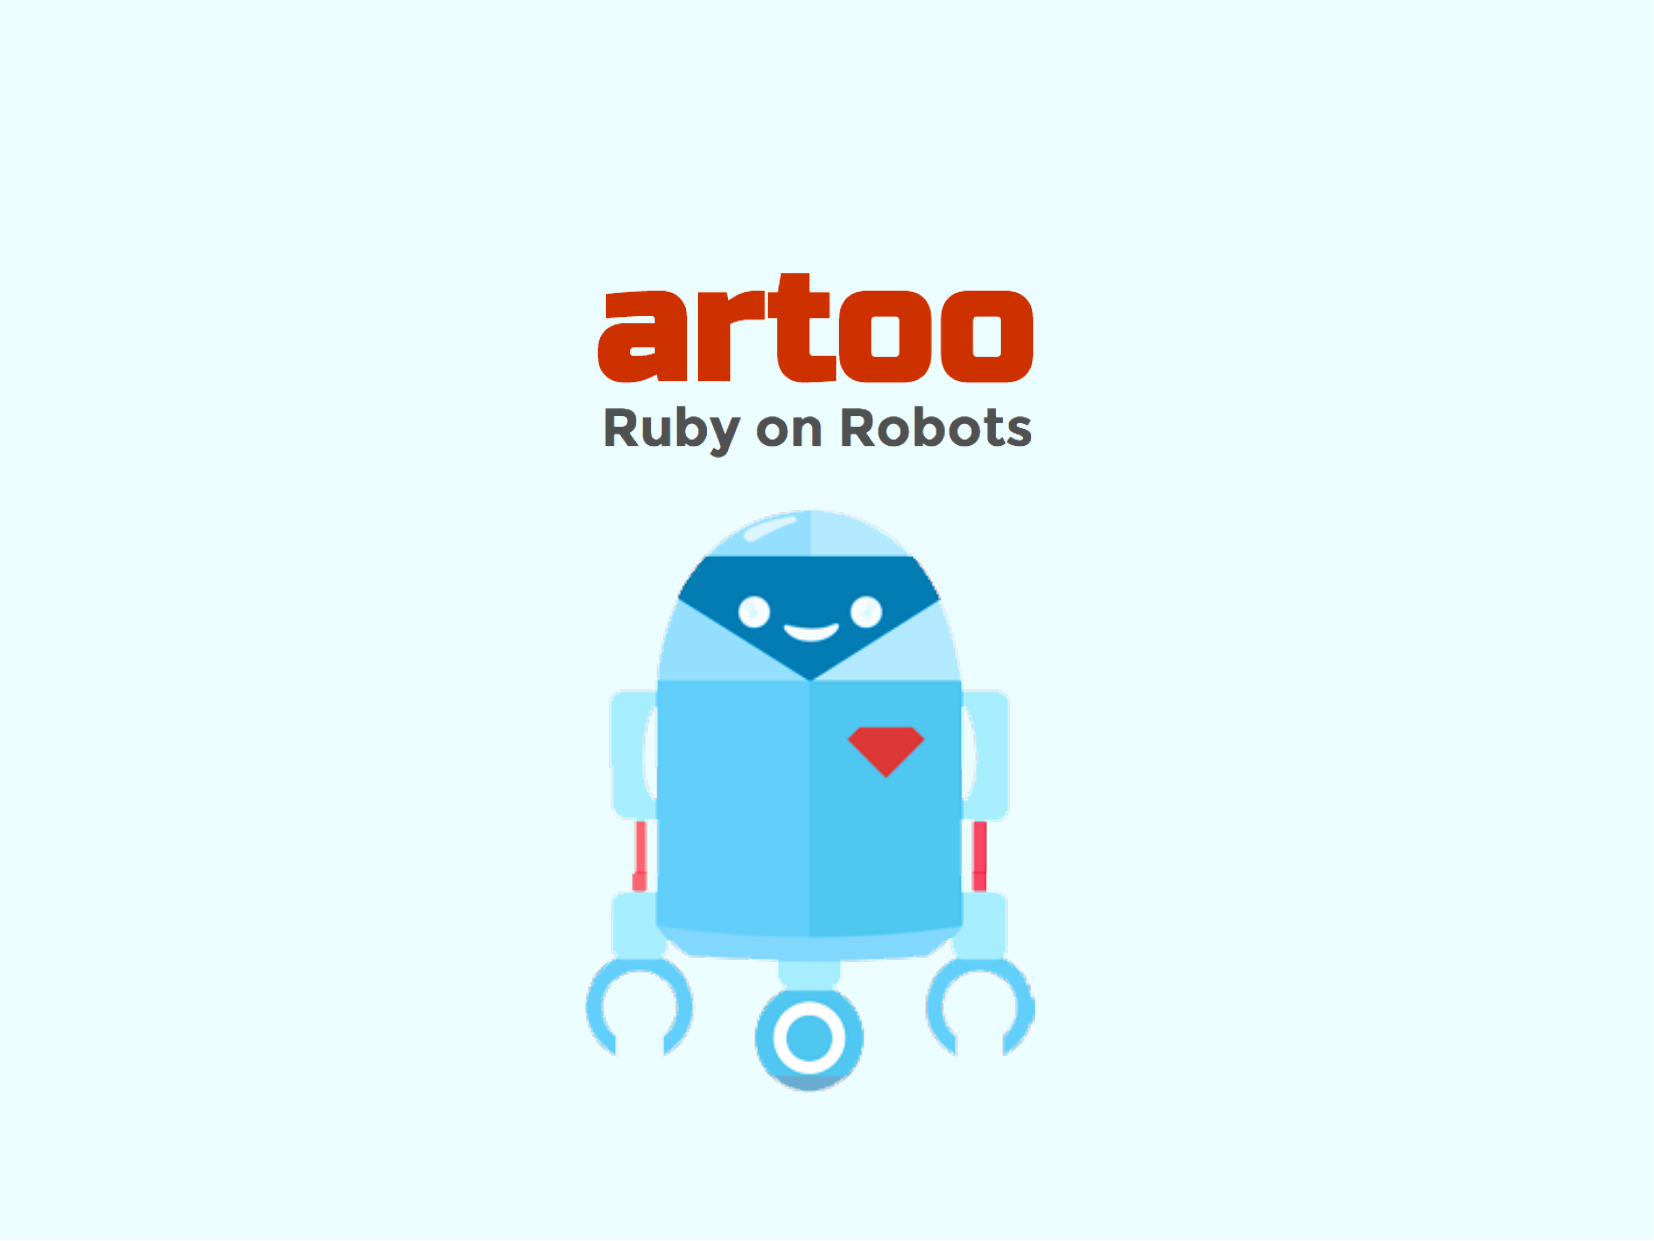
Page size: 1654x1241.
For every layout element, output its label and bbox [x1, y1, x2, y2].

text_box [79, 80, 1568, 1156]
picture [585, 509, 1035, 1108]
picture [586, 258, 1051, 466]
